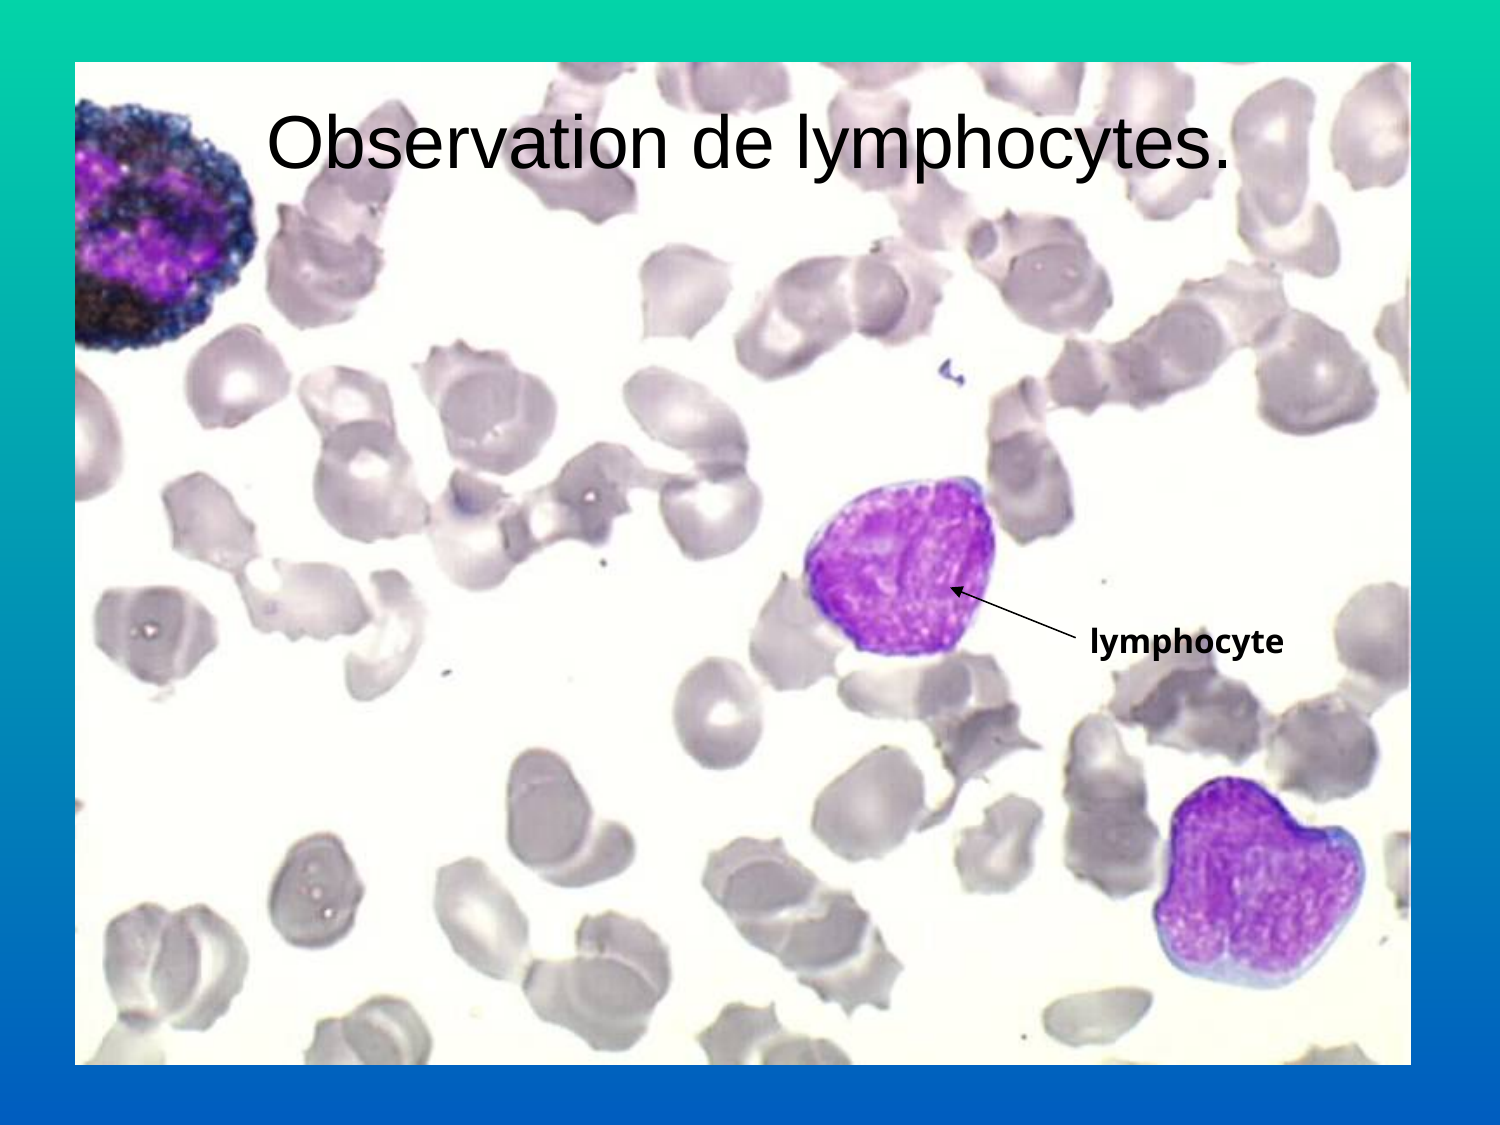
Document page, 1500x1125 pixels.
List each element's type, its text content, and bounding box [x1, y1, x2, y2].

picture [0, 233, 1500, 1065]
title Observation de lymphocytes. [75, 45, 1426, 233]
text_box lymphocyte [1074, 612, 1306, 668]
